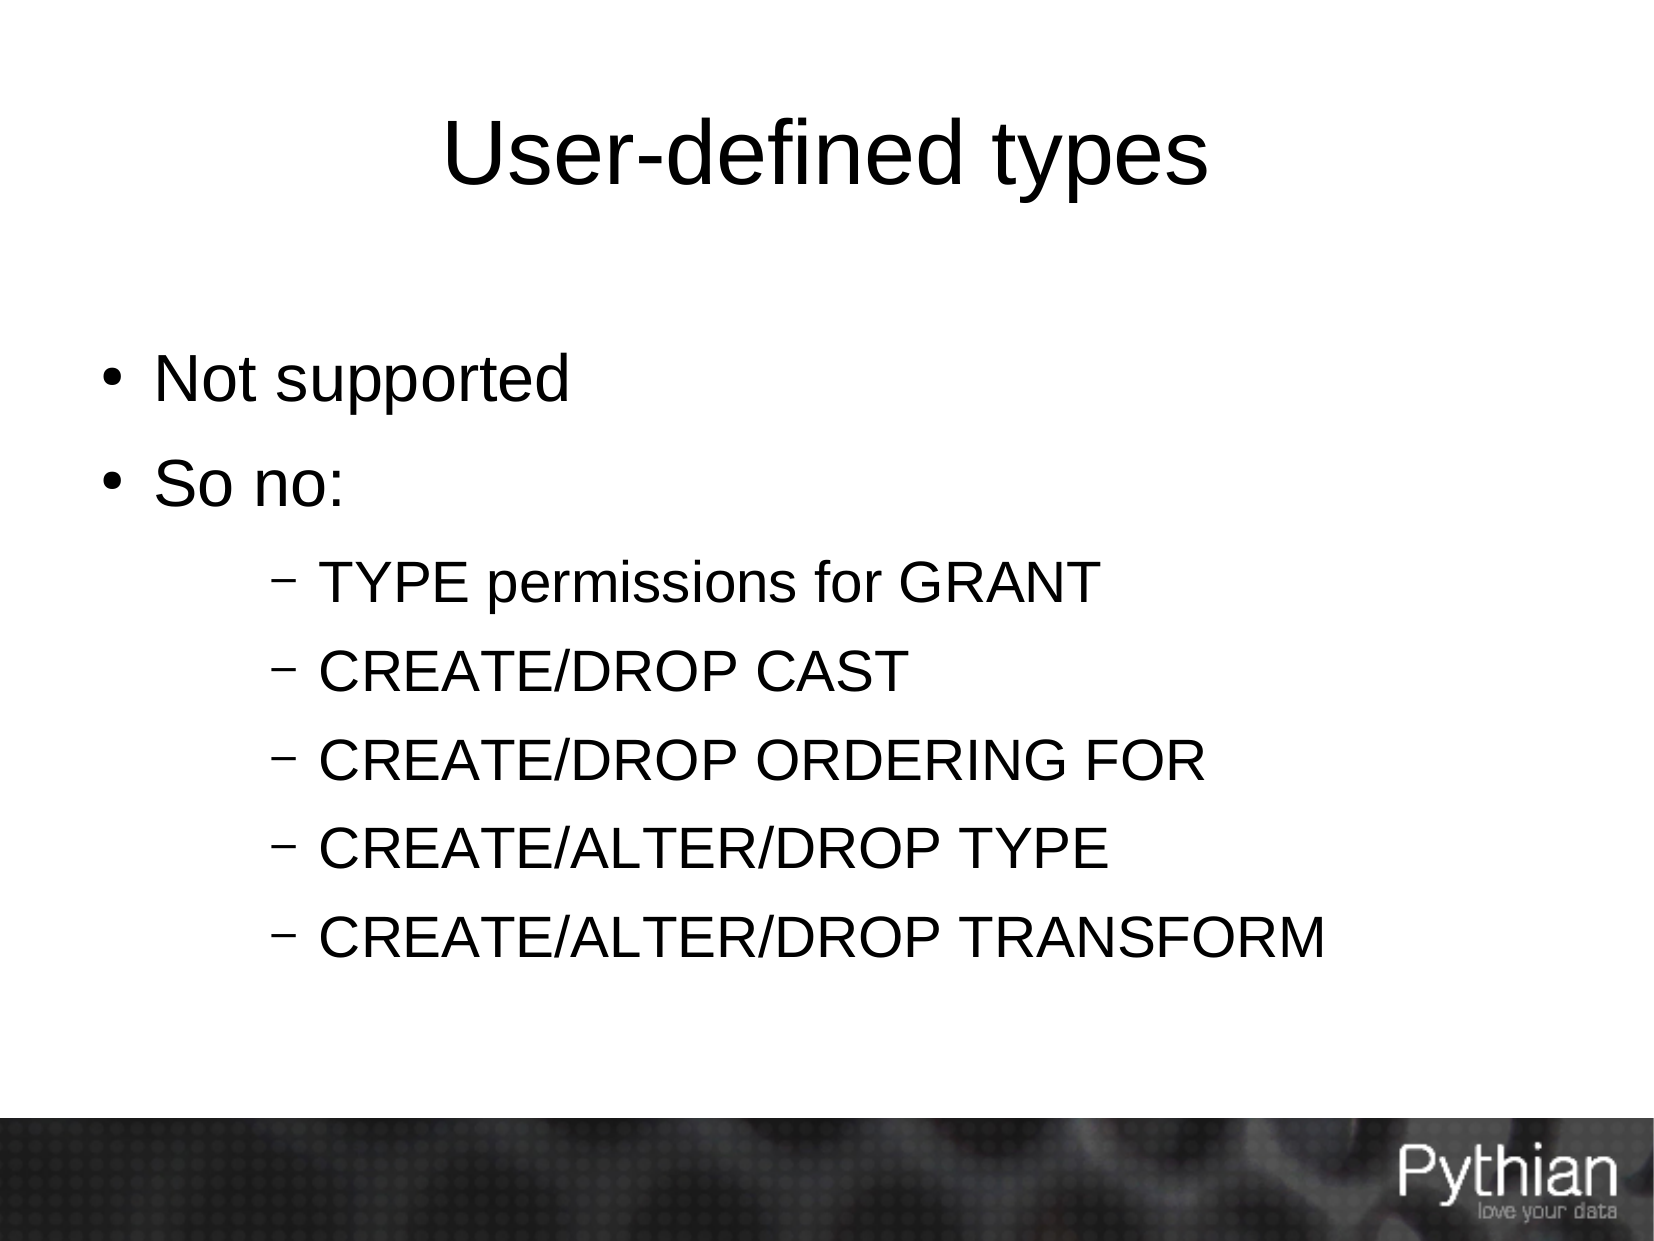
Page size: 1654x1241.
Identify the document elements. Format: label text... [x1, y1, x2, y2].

title User-defined types [82, 49, 1571, 237]
list Not supported So no: TYPE permissions for GRANT CREATE/DROP CAST CREATE/DROP ORDERING FOR CREATE/ALTER/DROP TYPE CREATE/ALTER/DROP TRANSFORM [82, 237, 1571, 1041]
picture [0, 1118, 1654, 1241]
